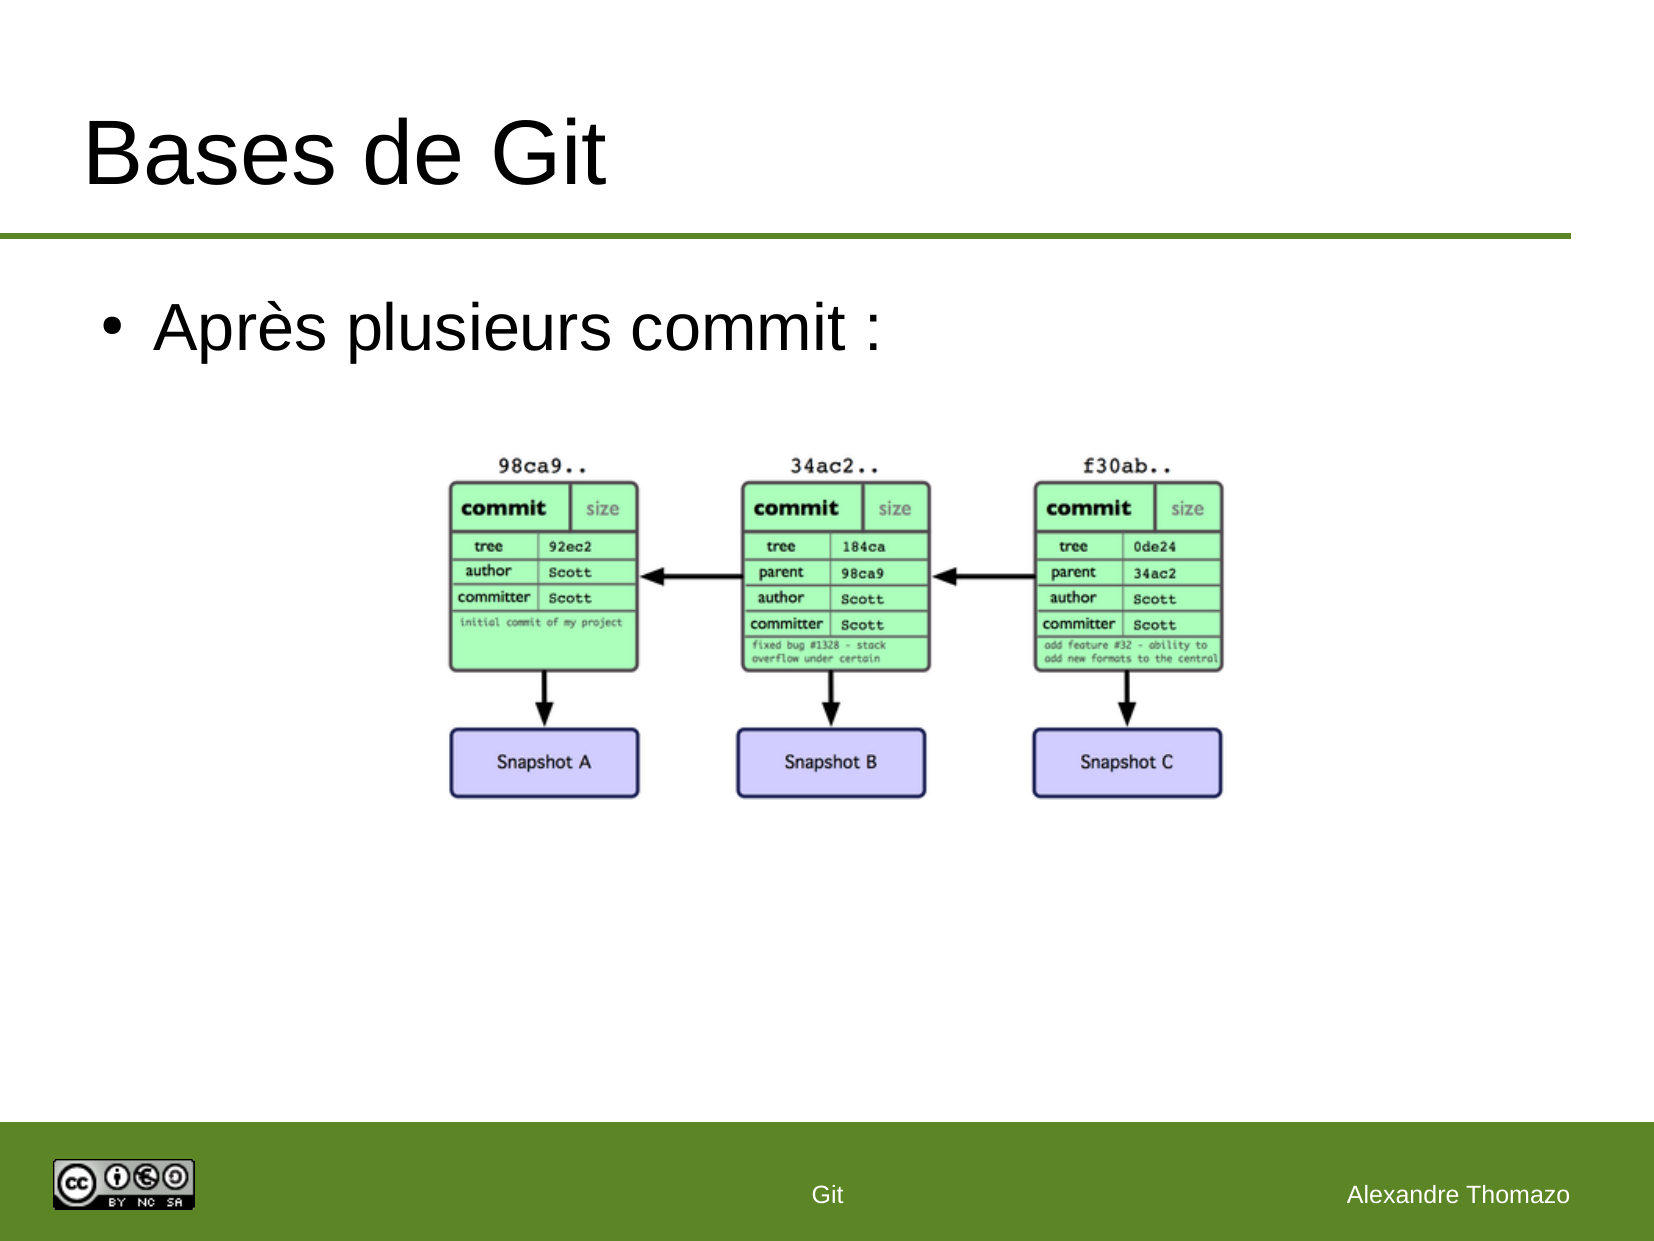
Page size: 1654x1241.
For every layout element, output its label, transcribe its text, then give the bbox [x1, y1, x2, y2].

title Bases de Git [82, 49, 1571, 257]
picture [445, 450, 1227, 800]
list Après plusieurs commit : [82, 290, 1538, 1010]
picture [53, 1159, 195, 1210]
